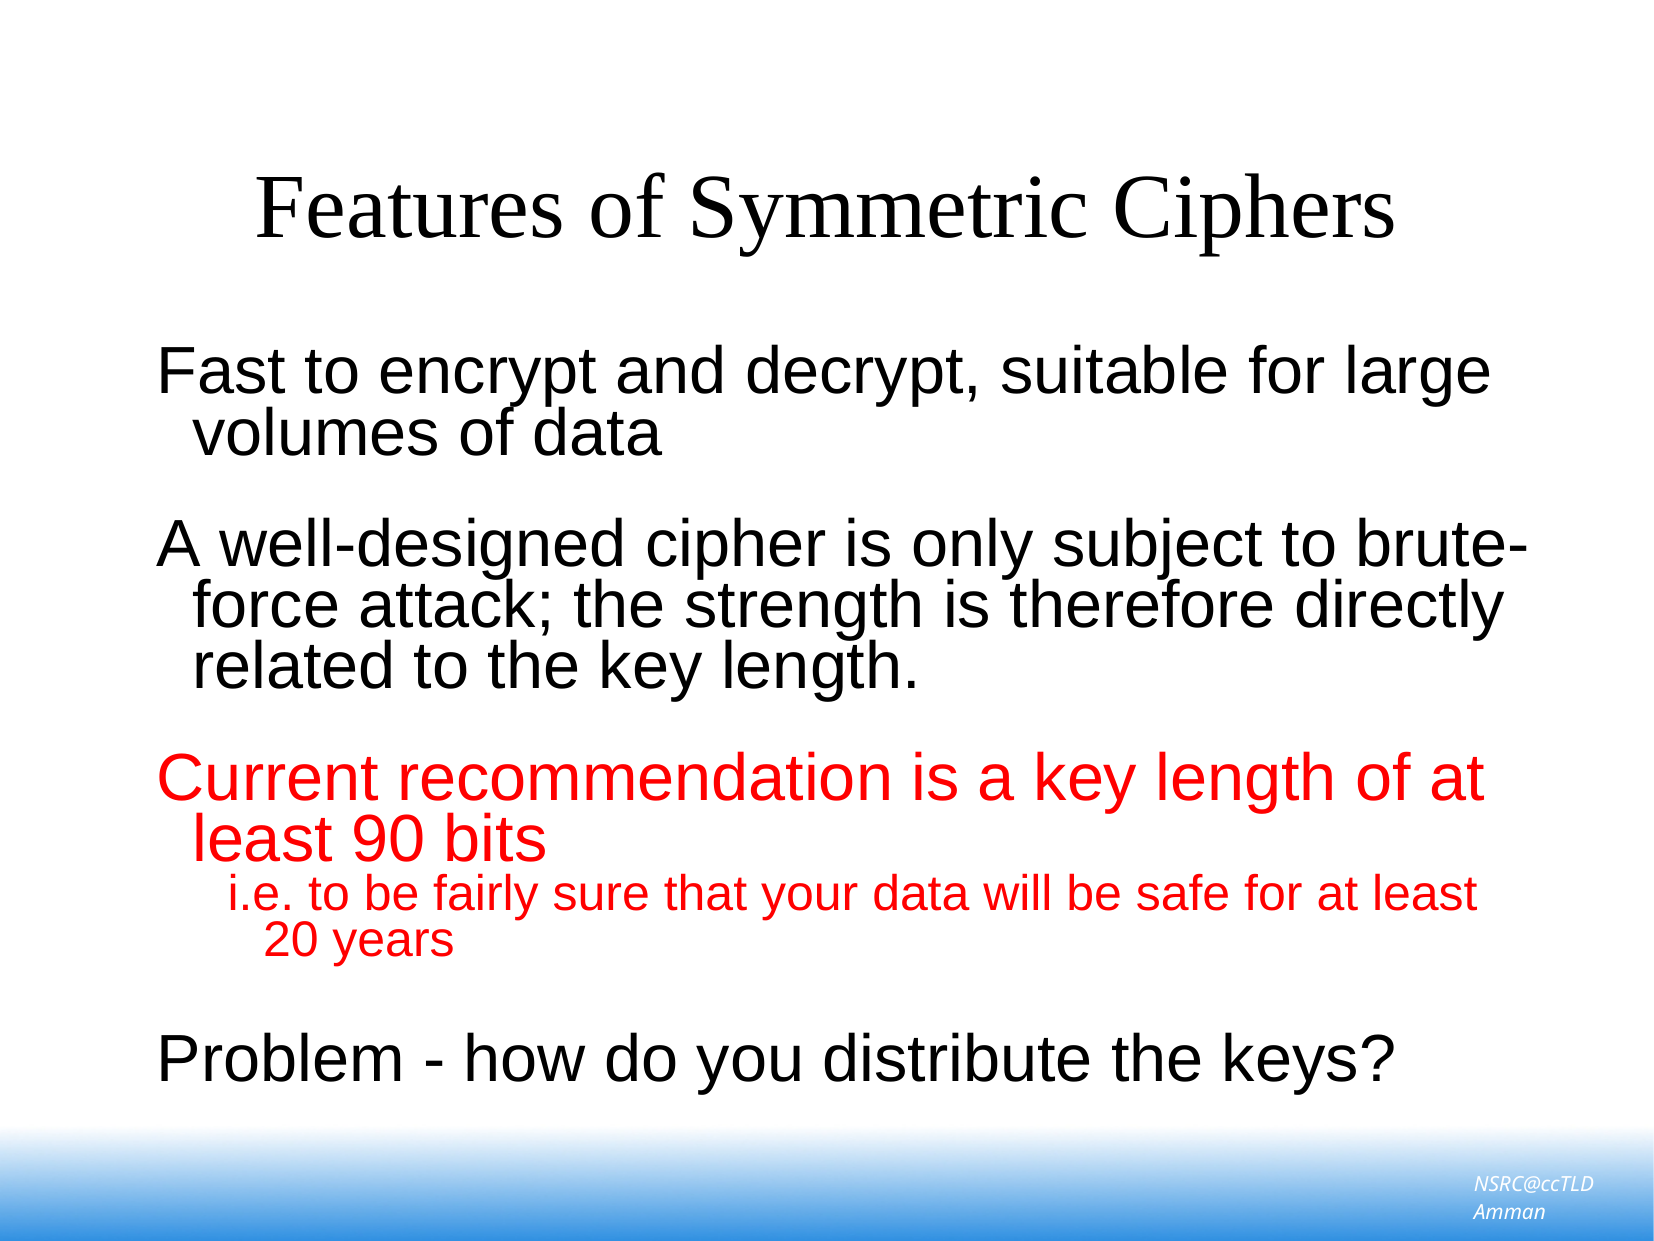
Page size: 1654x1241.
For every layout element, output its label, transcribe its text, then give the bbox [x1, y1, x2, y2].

title Features of Symmetric Ciphers [121, 102, 1534, 310]
list Fast to encrypt and decrypt, suitable for large volumes of data A well-designed cipher is only subject to brute-force attack; the strength is therefore directly related to the key length. Current recommendation is a key length of at least 90 bits i.e. to be fairly sure that your data will be safe for at least 20 years Problem - how do you distribute the keys? [121, 344, 1538, 1127]
picture [0, 1124, 1654, 1241]
